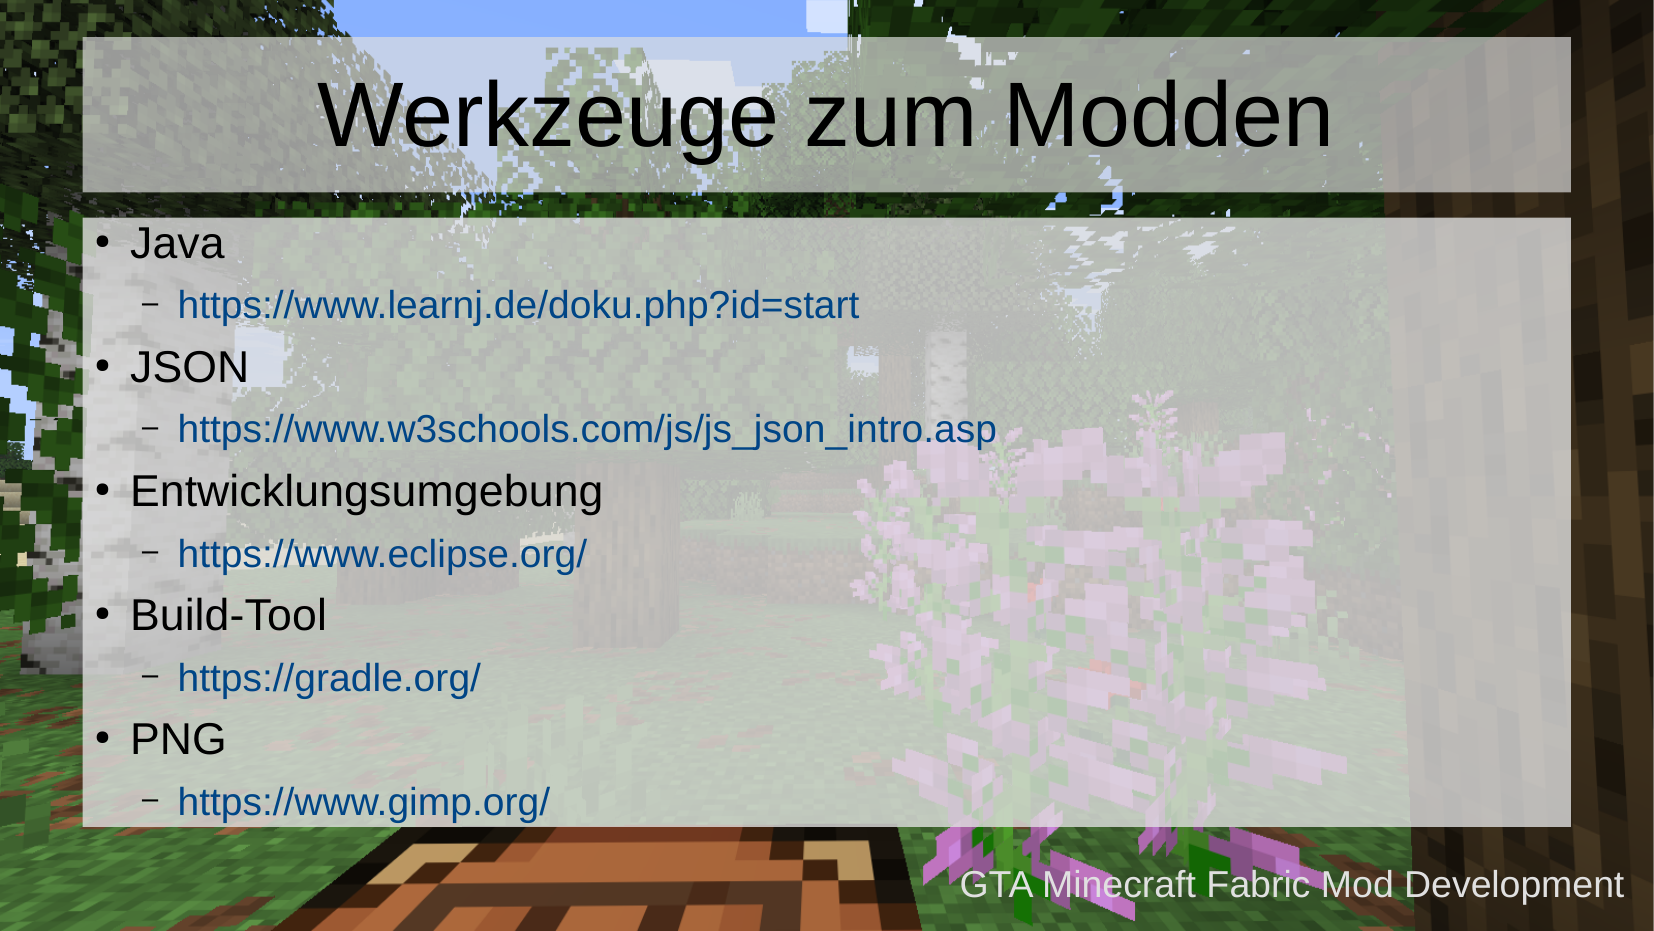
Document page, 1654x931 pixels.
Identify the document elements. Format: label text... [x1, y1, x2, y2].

picture [0, 0, 1654, 931]
list Java https://www.learnj.de/doku.php?id=start JSON https://www.w3schools.com/js/js_json_intro.asp Entwicklungsumgebung https://www.eclipse.org/ Build-Tool https://gradle.org/ PNG https://www.gimp.org/ [82, 217, 1571, 827]
title Werkzeuge zum Modden [82, 37, 1571, 193]
